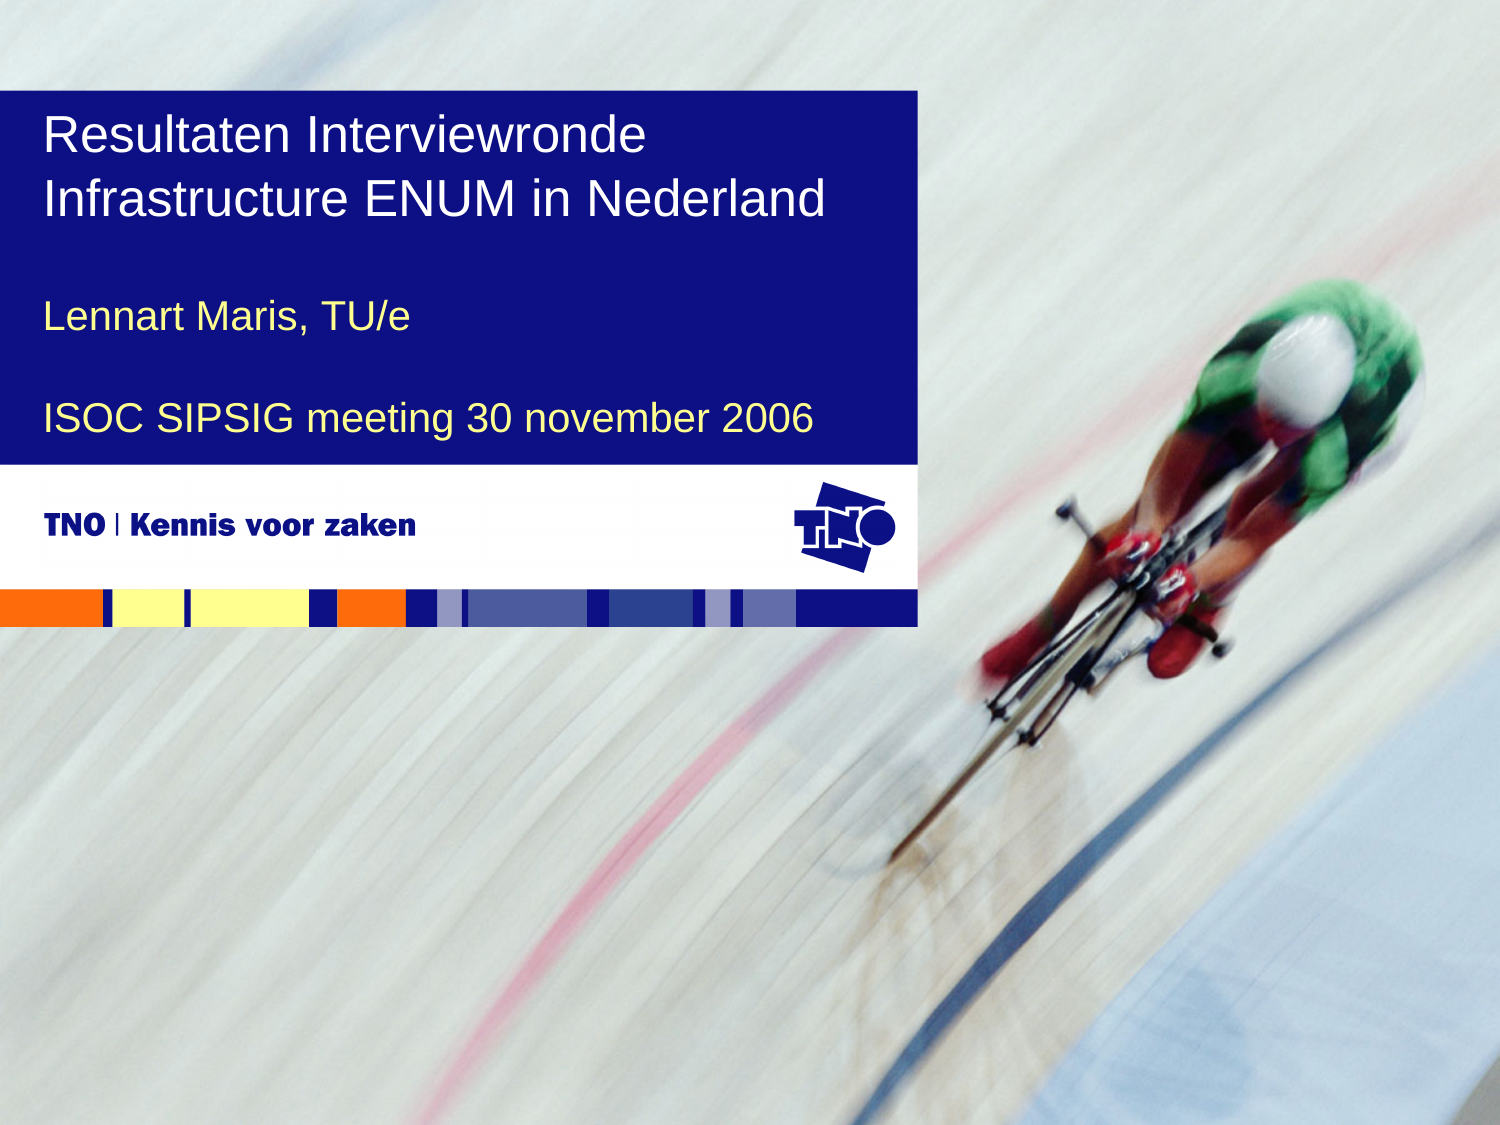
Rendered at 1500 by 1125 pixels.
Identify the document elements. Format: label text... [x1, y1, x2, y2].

subtitle Resultaten Interviewronde Infrastructure ENUM in Nederland [42, 100, 869, 289]
title Lennart Maris, TU/e ISOC SIPSIG meeting 30 november 2006 [42, 267, 916, 442]
picture [0, 0, 1500, 1125]
picture [40, 479, 897, 575]
